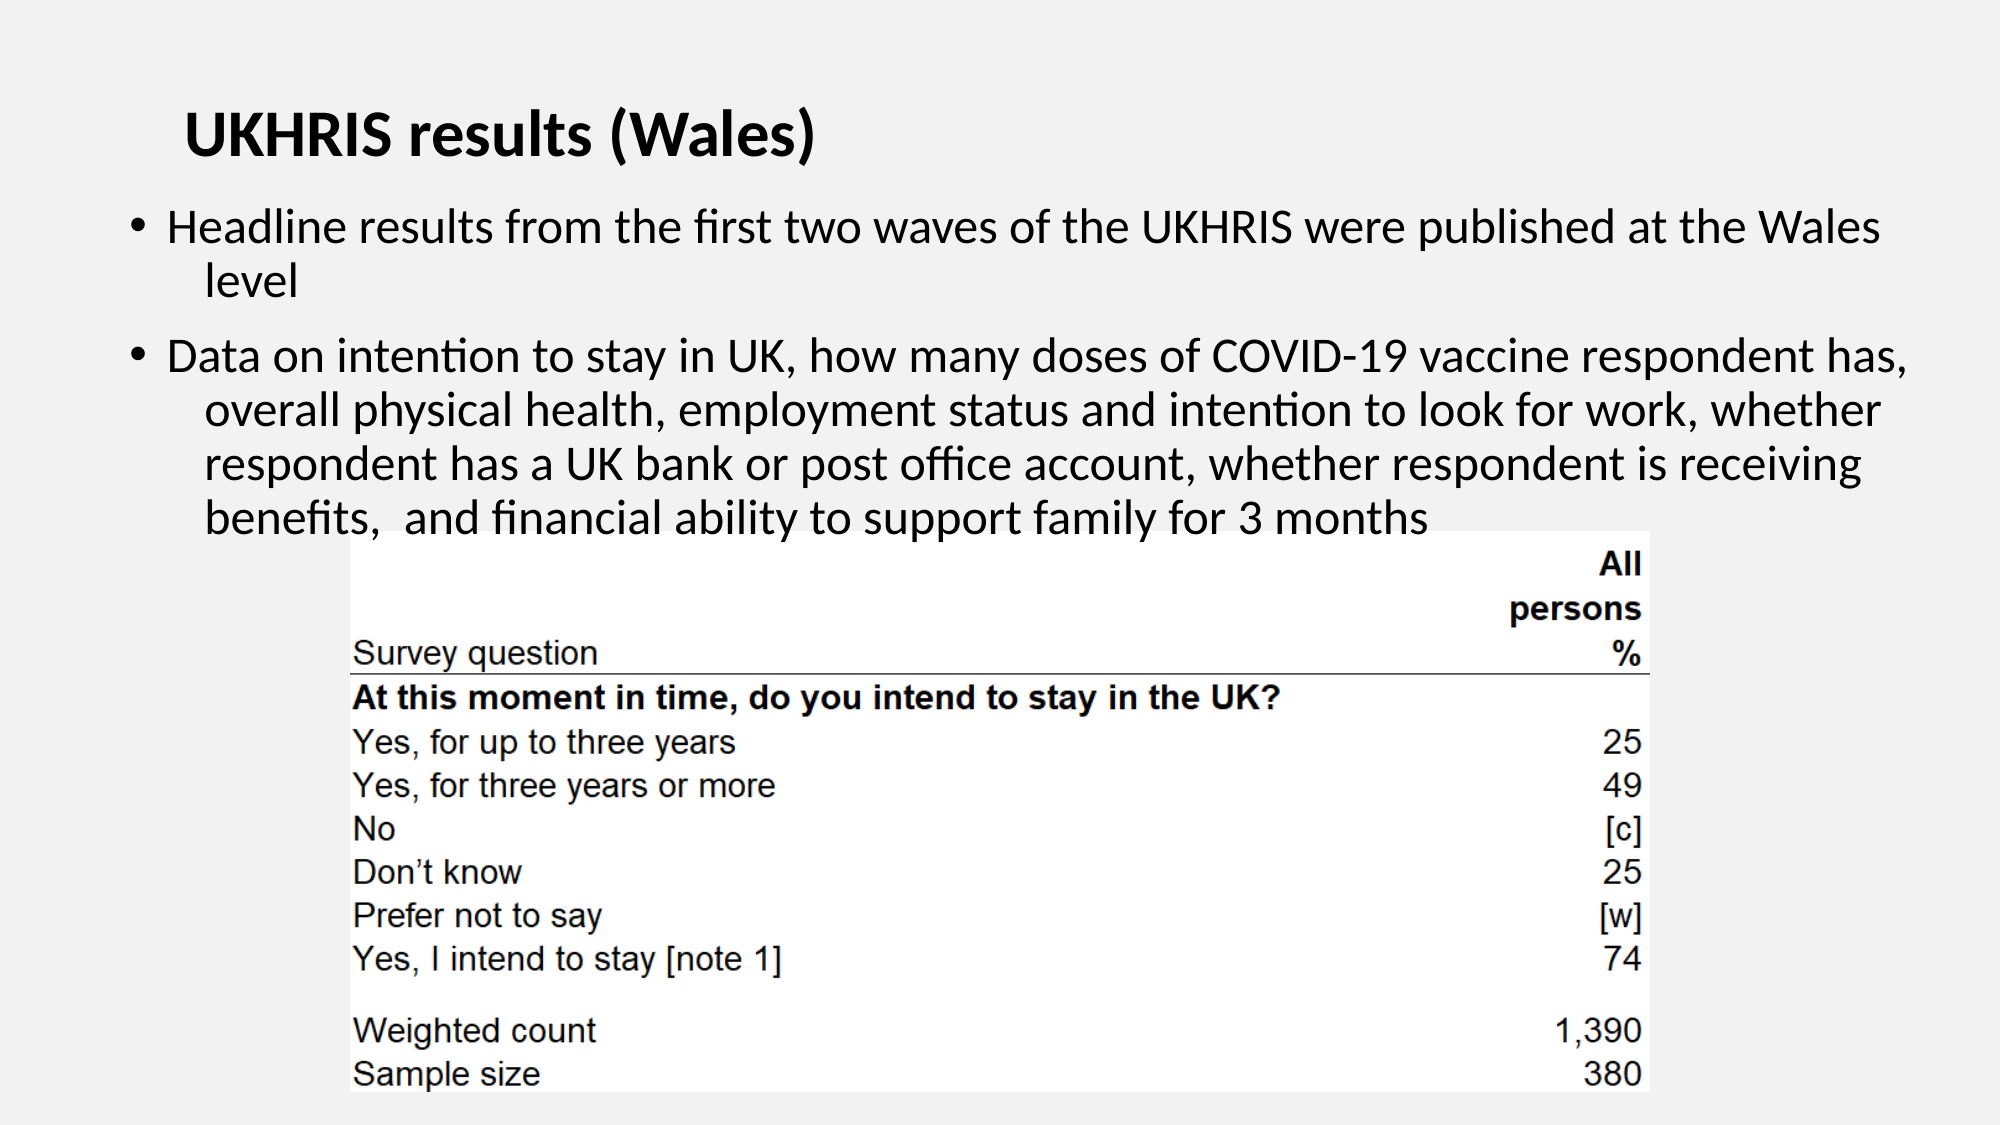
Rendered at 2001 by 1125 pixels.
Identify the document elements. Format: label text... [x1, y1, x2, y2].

picture [350, 563, 1650, 1092]
title UKHRIS results (Wales) [169, 33, 1092, 236]
list Headline results from the first two waves of the UKHRIS were published at the Wales level Data on intention to stay in UK, how many doses of COVID-19 vaccine respondent has, overall physical health, employment status and intention to look for work, whether respondent has a UK bank or post office account, whether respondent is receiving benefits, and financial ability to support family for 3 months [114, 192, 1949, 563]
